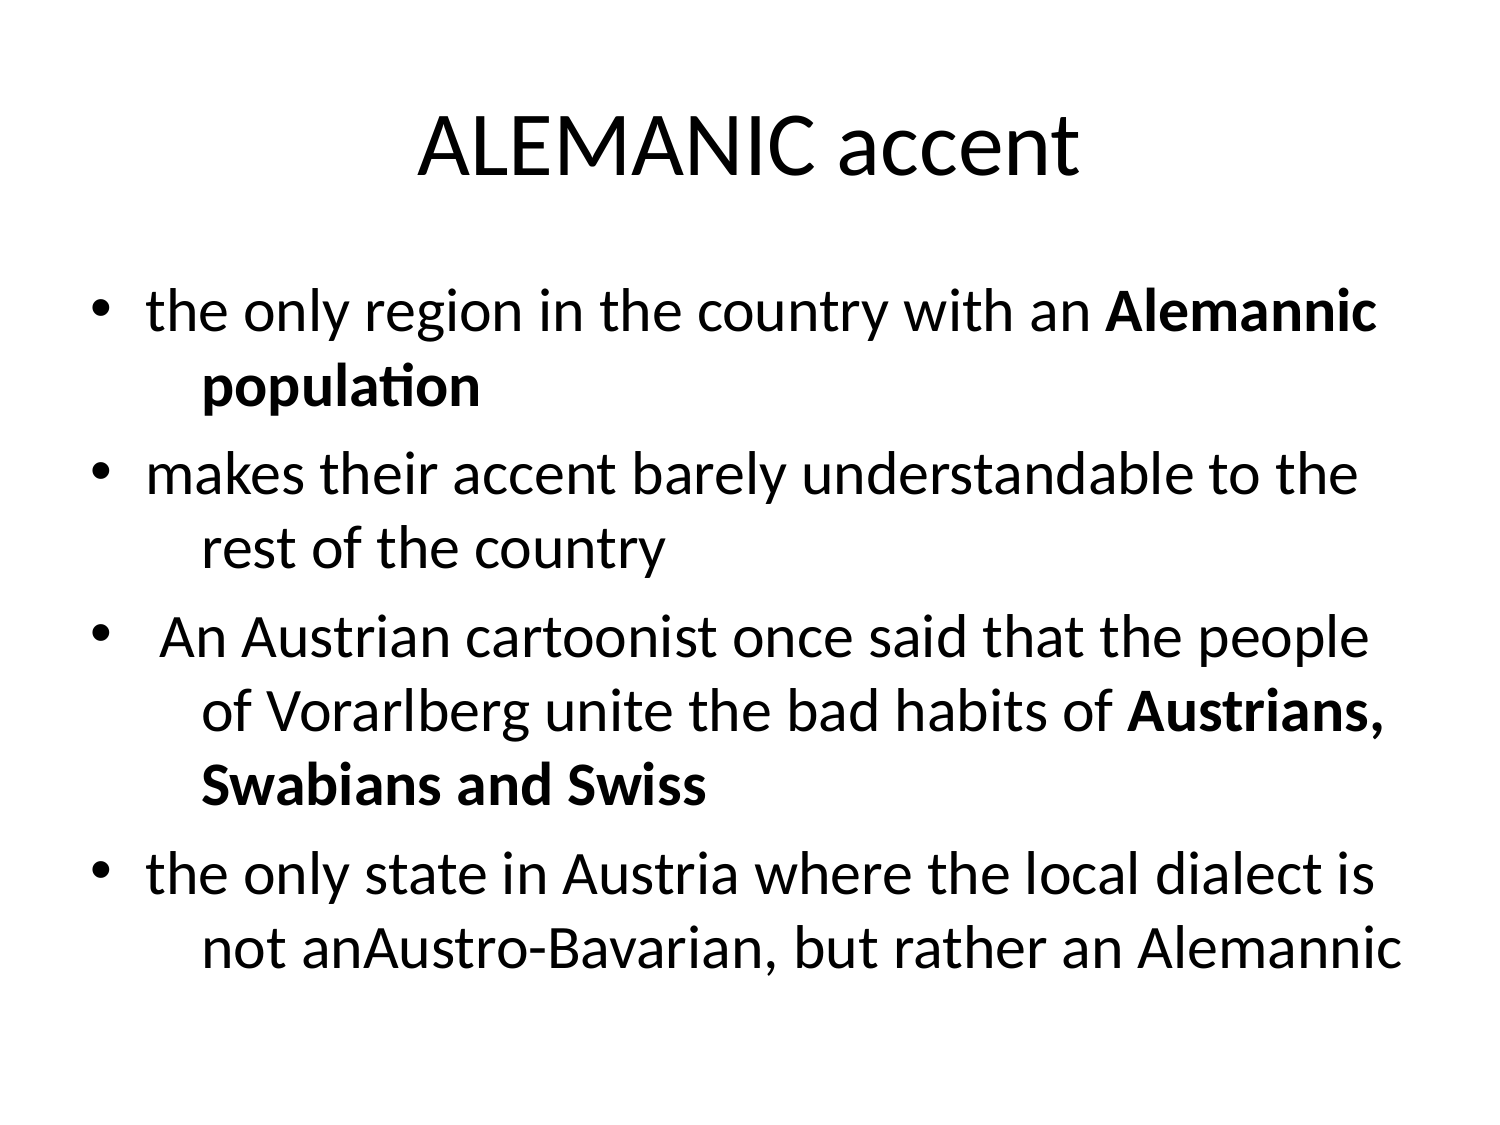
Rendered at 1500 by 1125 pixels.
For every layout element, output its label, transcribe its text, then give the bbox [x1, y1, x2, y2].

list the only region in the country with an Alemannic population makes their accent barely understandable to the rest of the country An Austrian cartoonist once said that the people of Vorarlberg unite the bad habits of Austrians, Swabians and Swiss the only state in Austria where the local dialect is not anAustro-Bavarian, but rather an Alemannic [75, 262, 1426, 1005]
title ALEMANIC accent [75, 45, 1426, 233]
